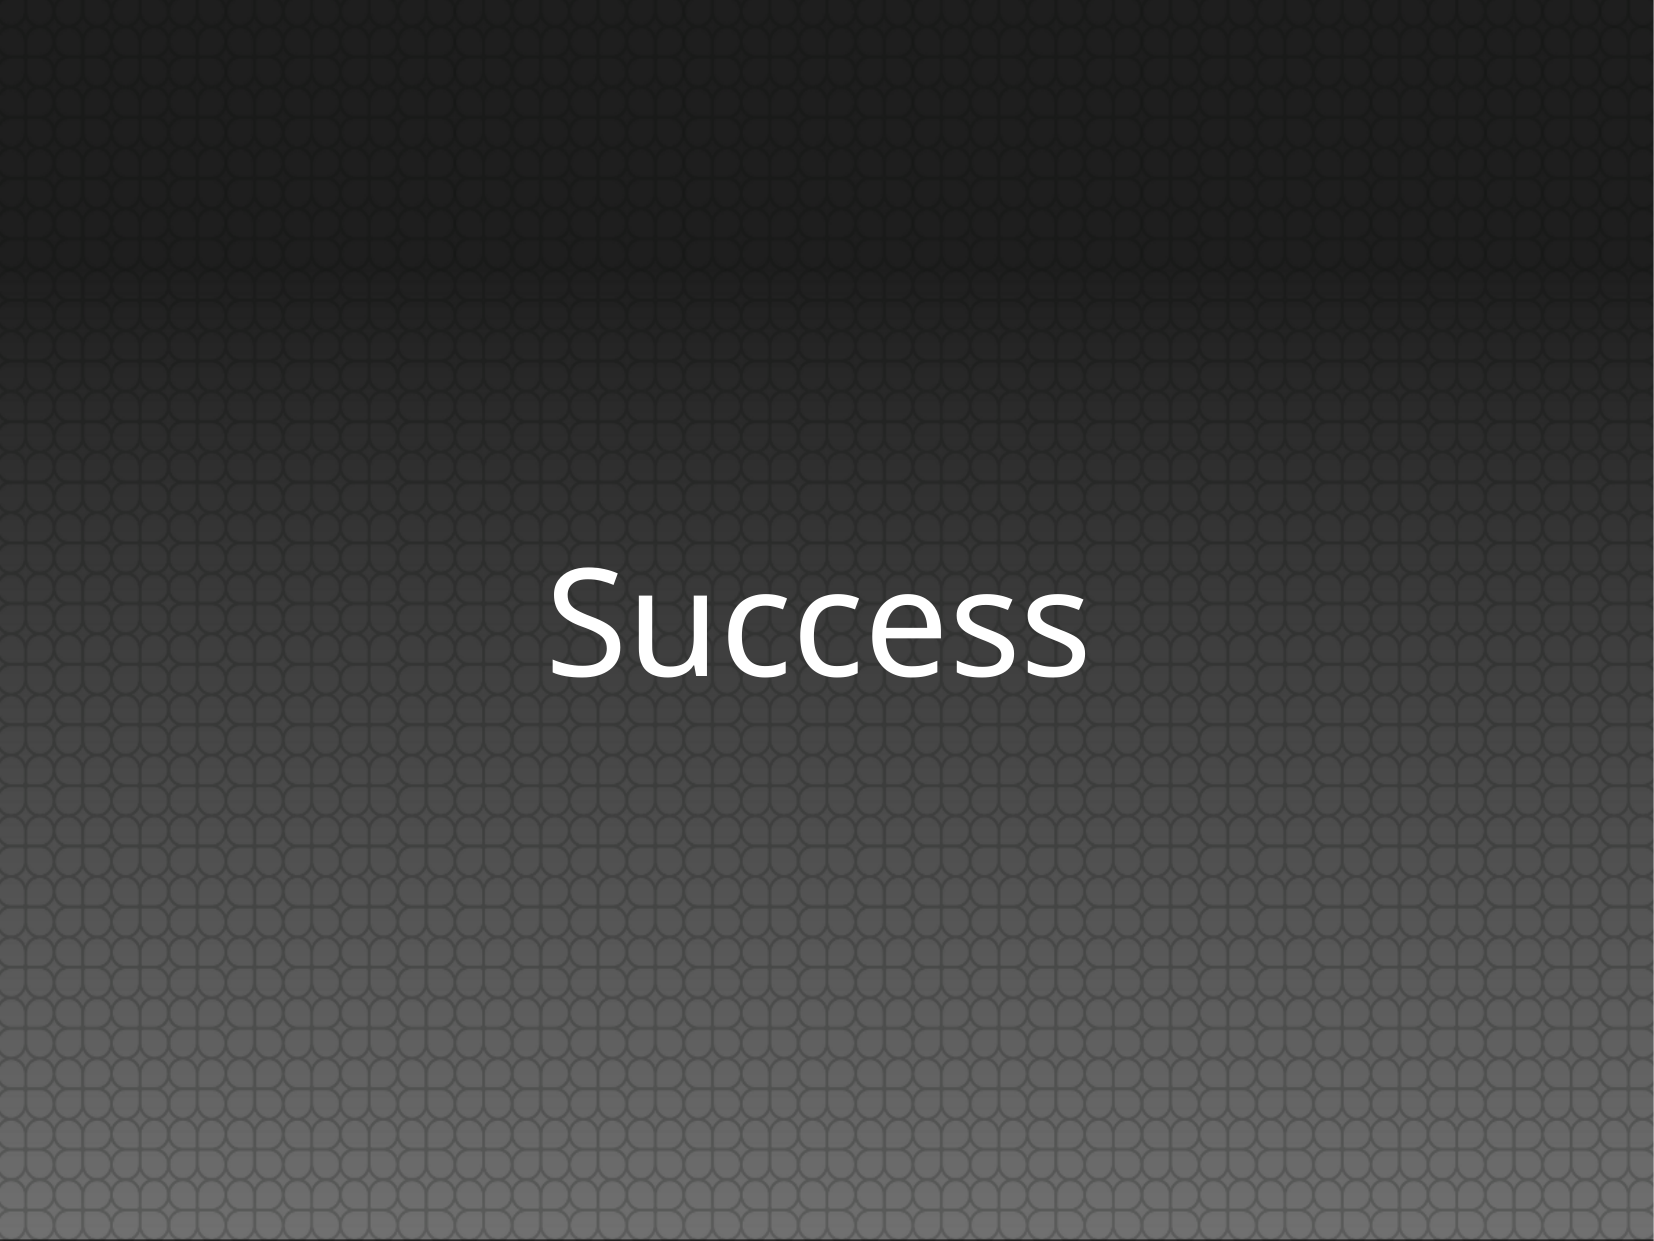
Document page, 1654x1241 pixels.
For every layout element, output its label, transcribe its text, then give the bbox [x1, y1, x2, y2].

picture [0, 0, 1654, 1241]
title Success [75, 525, 1564, 713]
